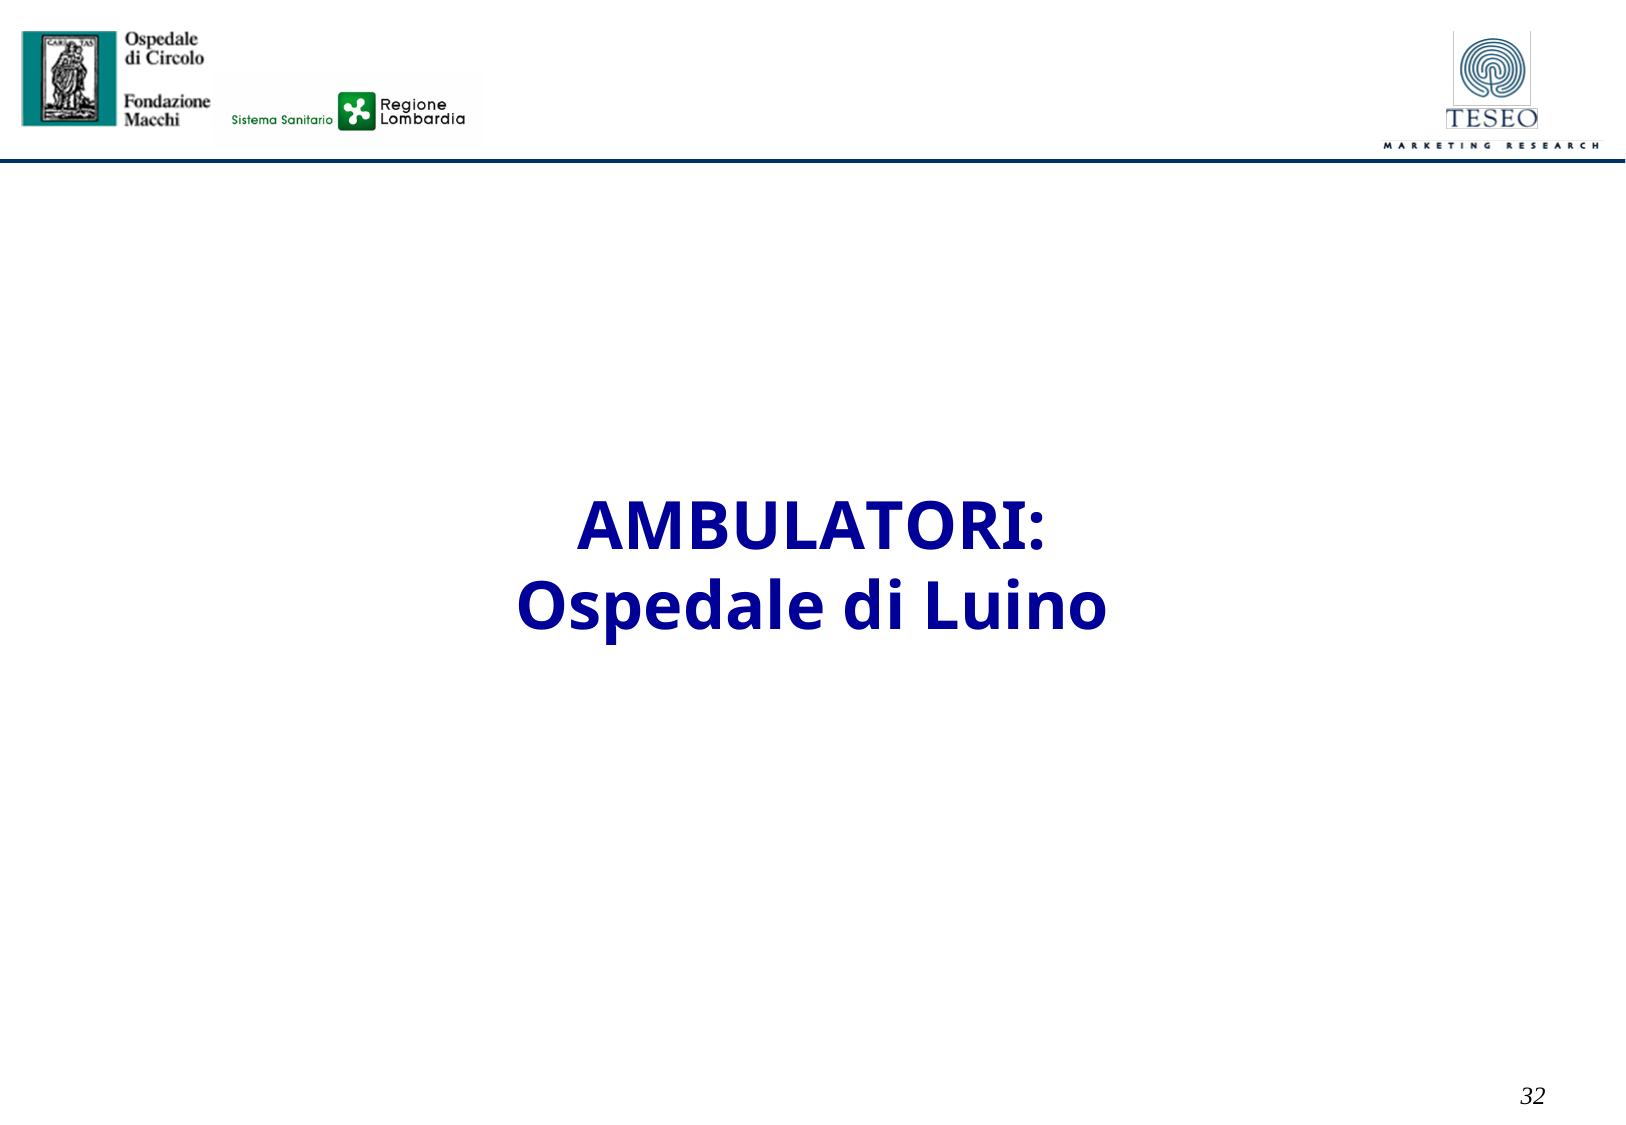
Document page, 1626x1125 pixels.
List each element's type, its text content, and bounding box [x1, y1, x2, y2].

text_box AMBULATORI: Ospedale di Luino [121, 469, 1504, 657]
picture [21, 31, 483, 149]
picture [1381, 31, 1604, 149]
